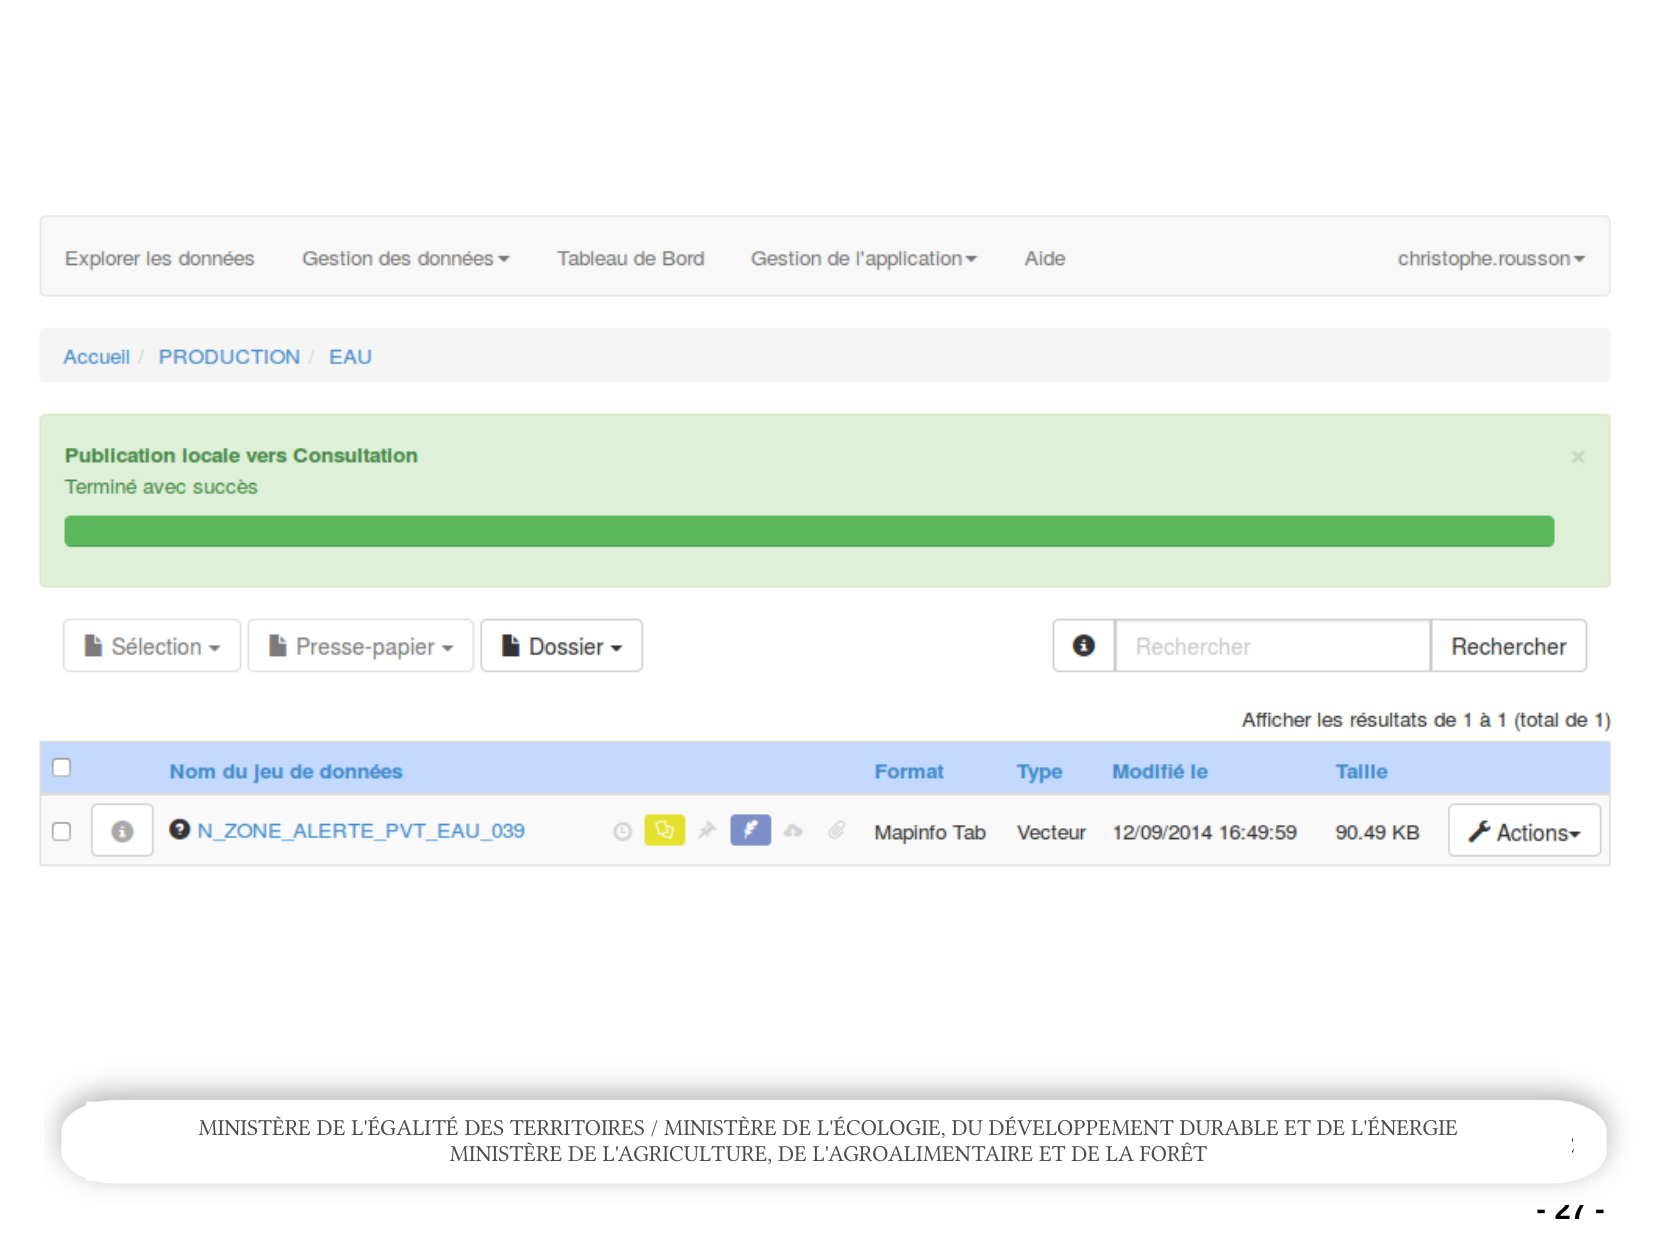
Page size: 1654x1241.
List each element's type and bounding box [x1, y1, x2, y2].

picture [32, 203, 1622, 896]
picture [44, 1060, 1634, 1205]
